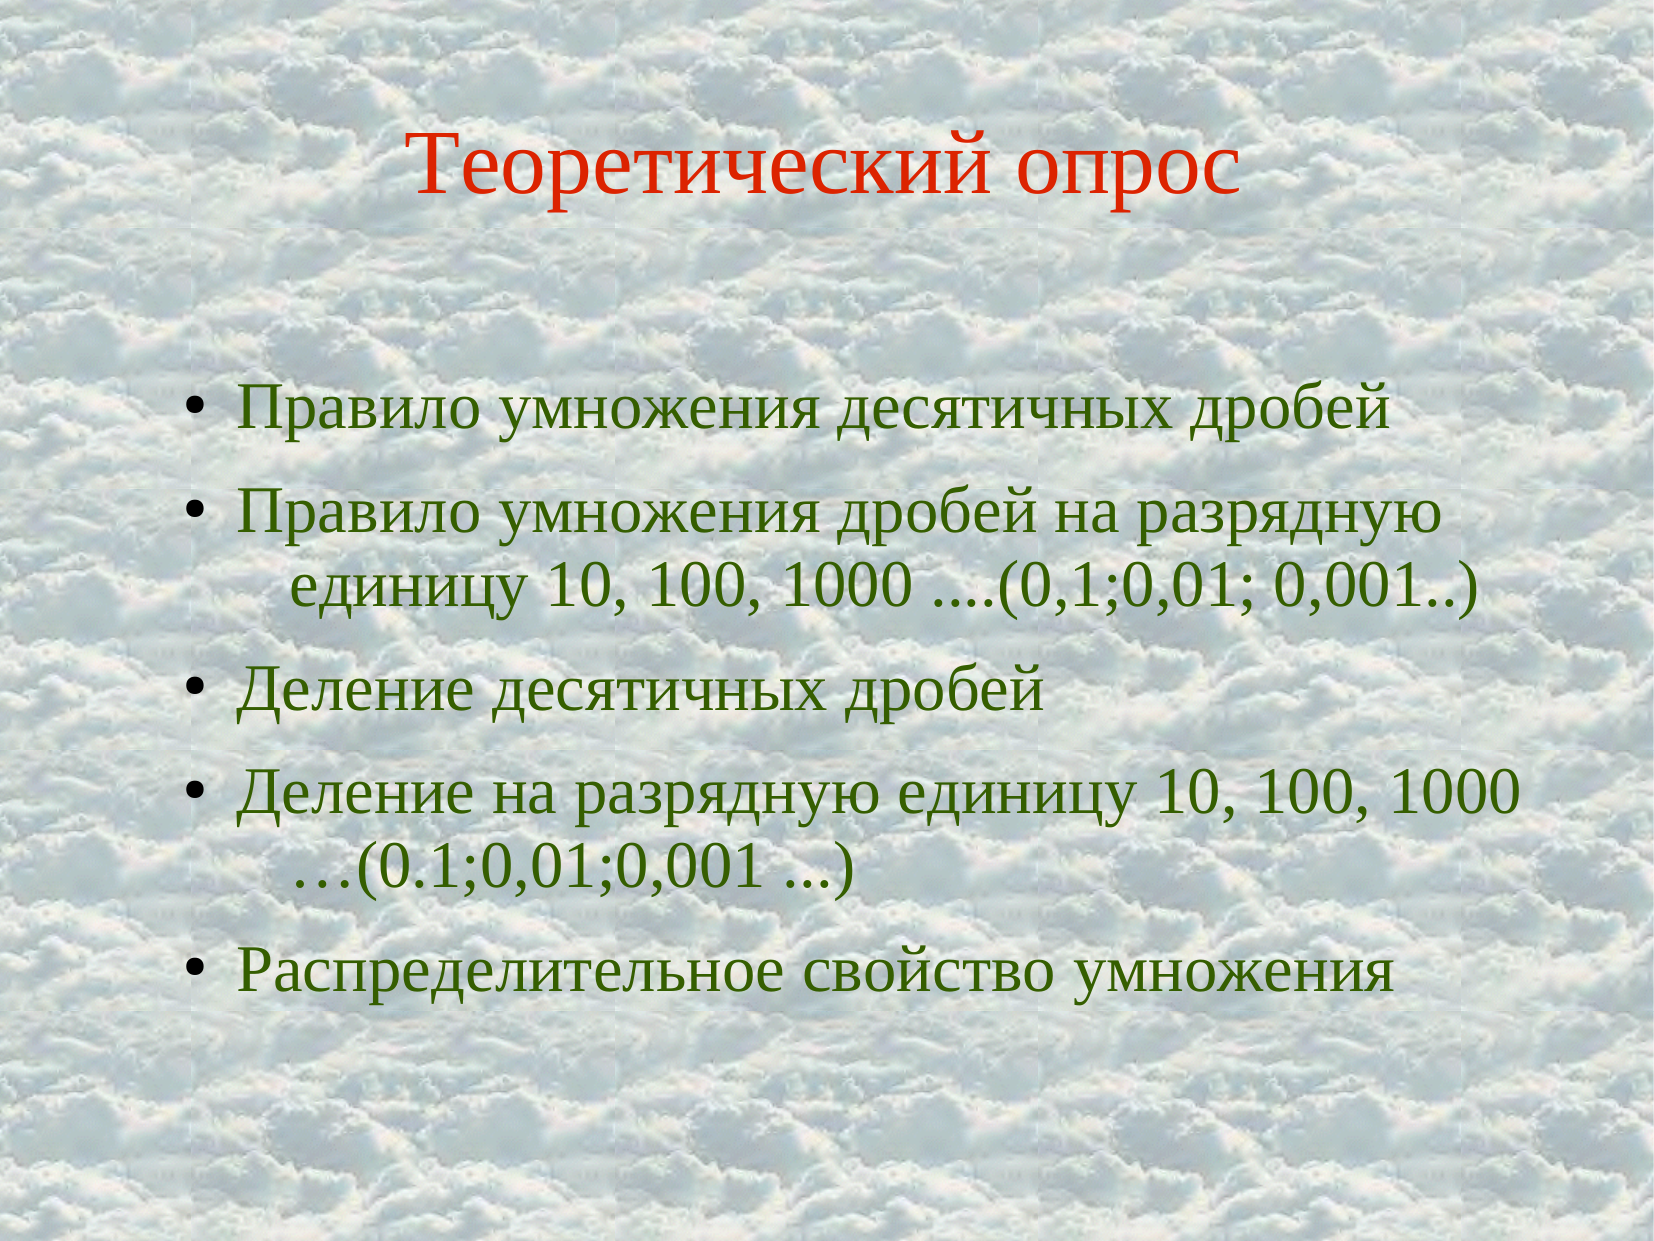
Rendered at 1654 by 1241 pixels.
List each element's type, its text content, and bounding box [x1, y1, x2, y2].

title Теоретический опрос [118, 59, 1531, 267]
picture [0, 0, 1654, 1241]
list Правило умножения десятичных дробей Правило умножения дробей на разрядную единицу 10, 100, 1000 ....(0,1;0,01; 0,001..) Деление десятичных дробей Деление на разрядную единицу 10, 100, 1000 …(0.1;0,01;0,001 ...) Распределительное свойство умножения [147, 265, 1565, 1182]
